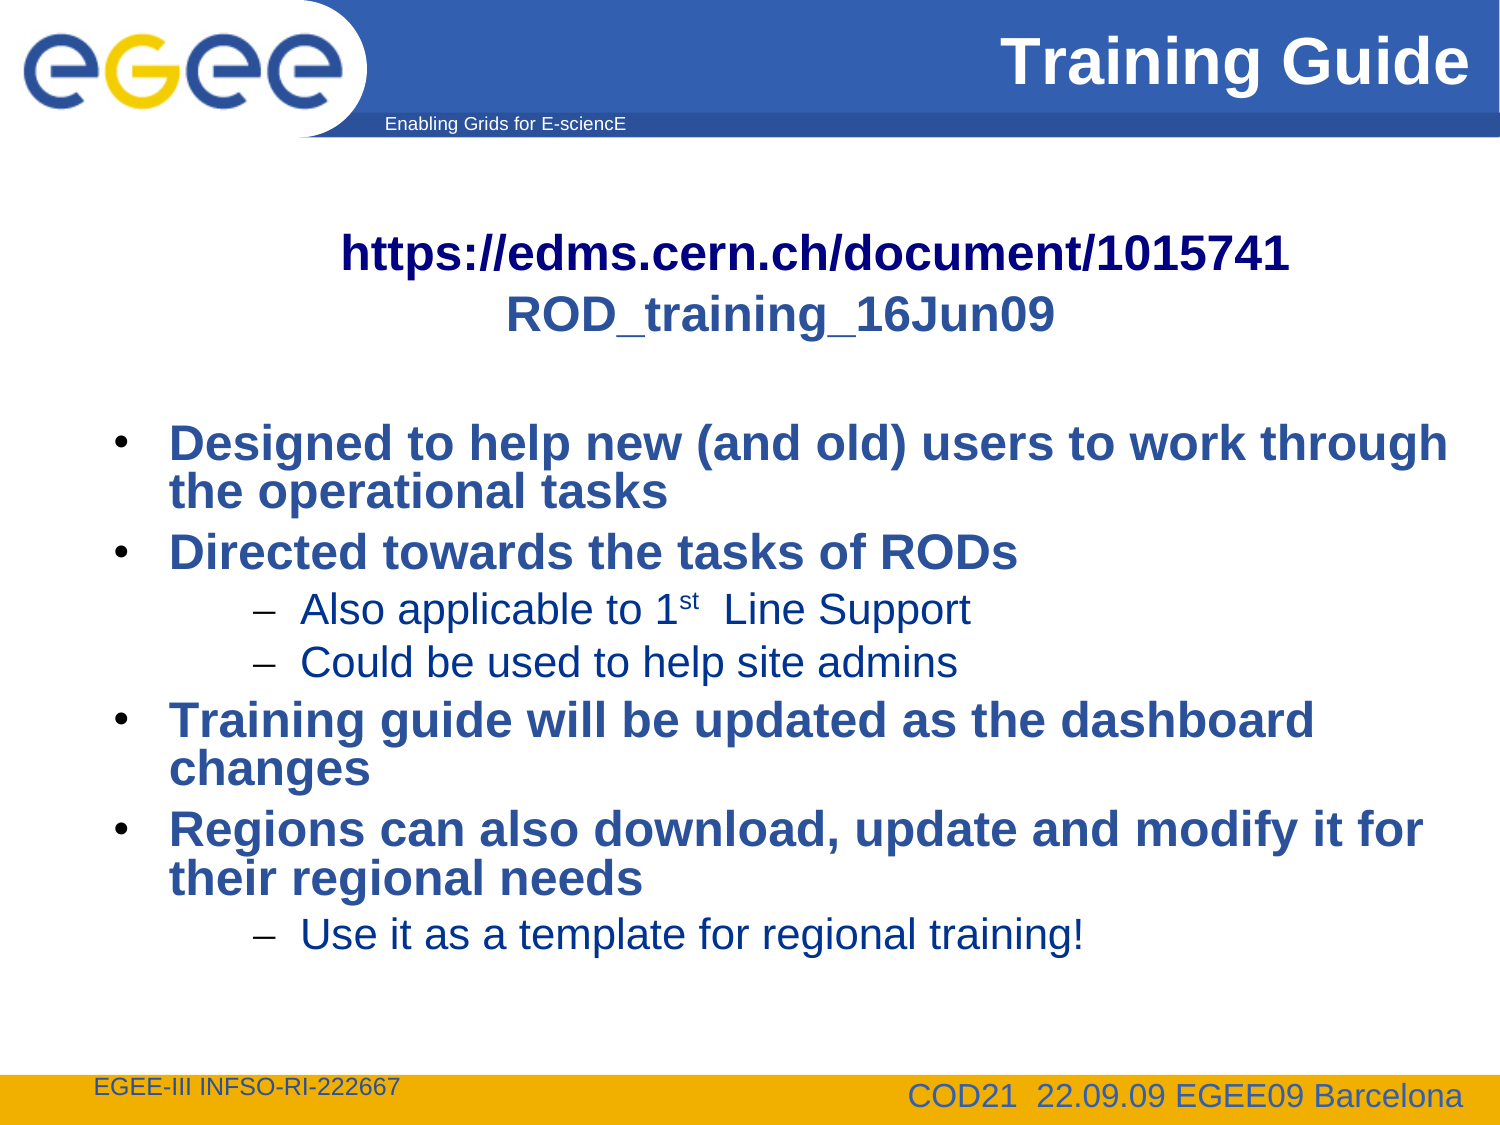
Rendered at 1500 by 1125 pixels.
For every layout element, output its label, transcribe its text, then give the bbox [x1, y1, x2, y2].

picture [18, 30, 349, 112]
list https://edms.cern.ch/document/1015741 ROD_training_16Jun09 Designed to help new (and old) users to work through the operational tasks Directed towards the tasks of RODs Also applicable to 1st Line Support Could be used to help site admins Training guide will be updated as the dashboard changes Regions can also download, update and modify it for their regional needs Use it as a template for regional training! [56, 163, 1463, 1037]
title Training Guide [369, 0, 1472, 140]
